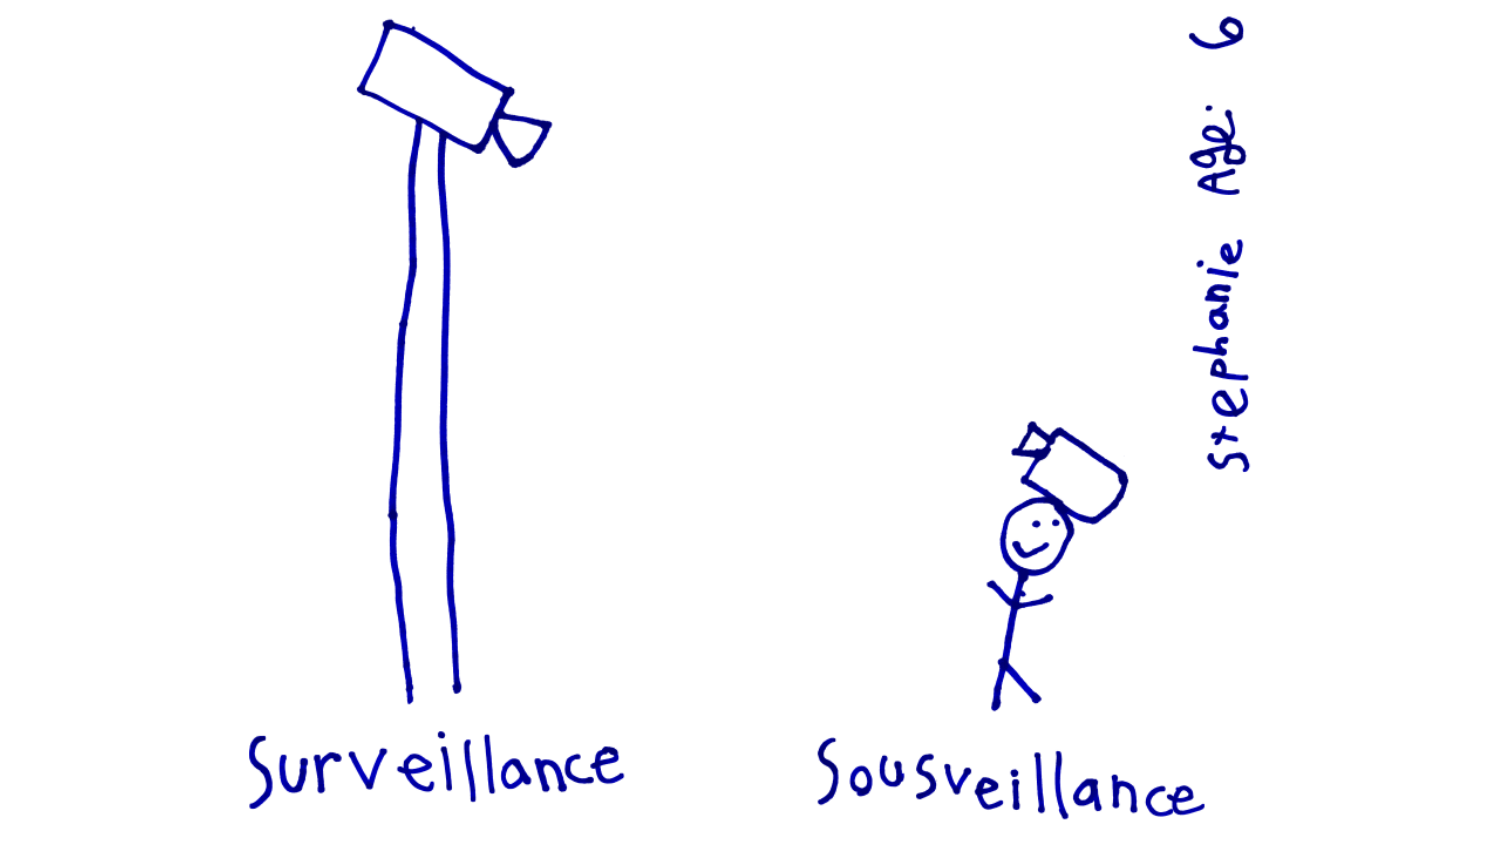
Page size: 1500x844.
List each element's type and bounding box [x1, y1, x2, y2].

picture [200, 0, 1255, 844]
